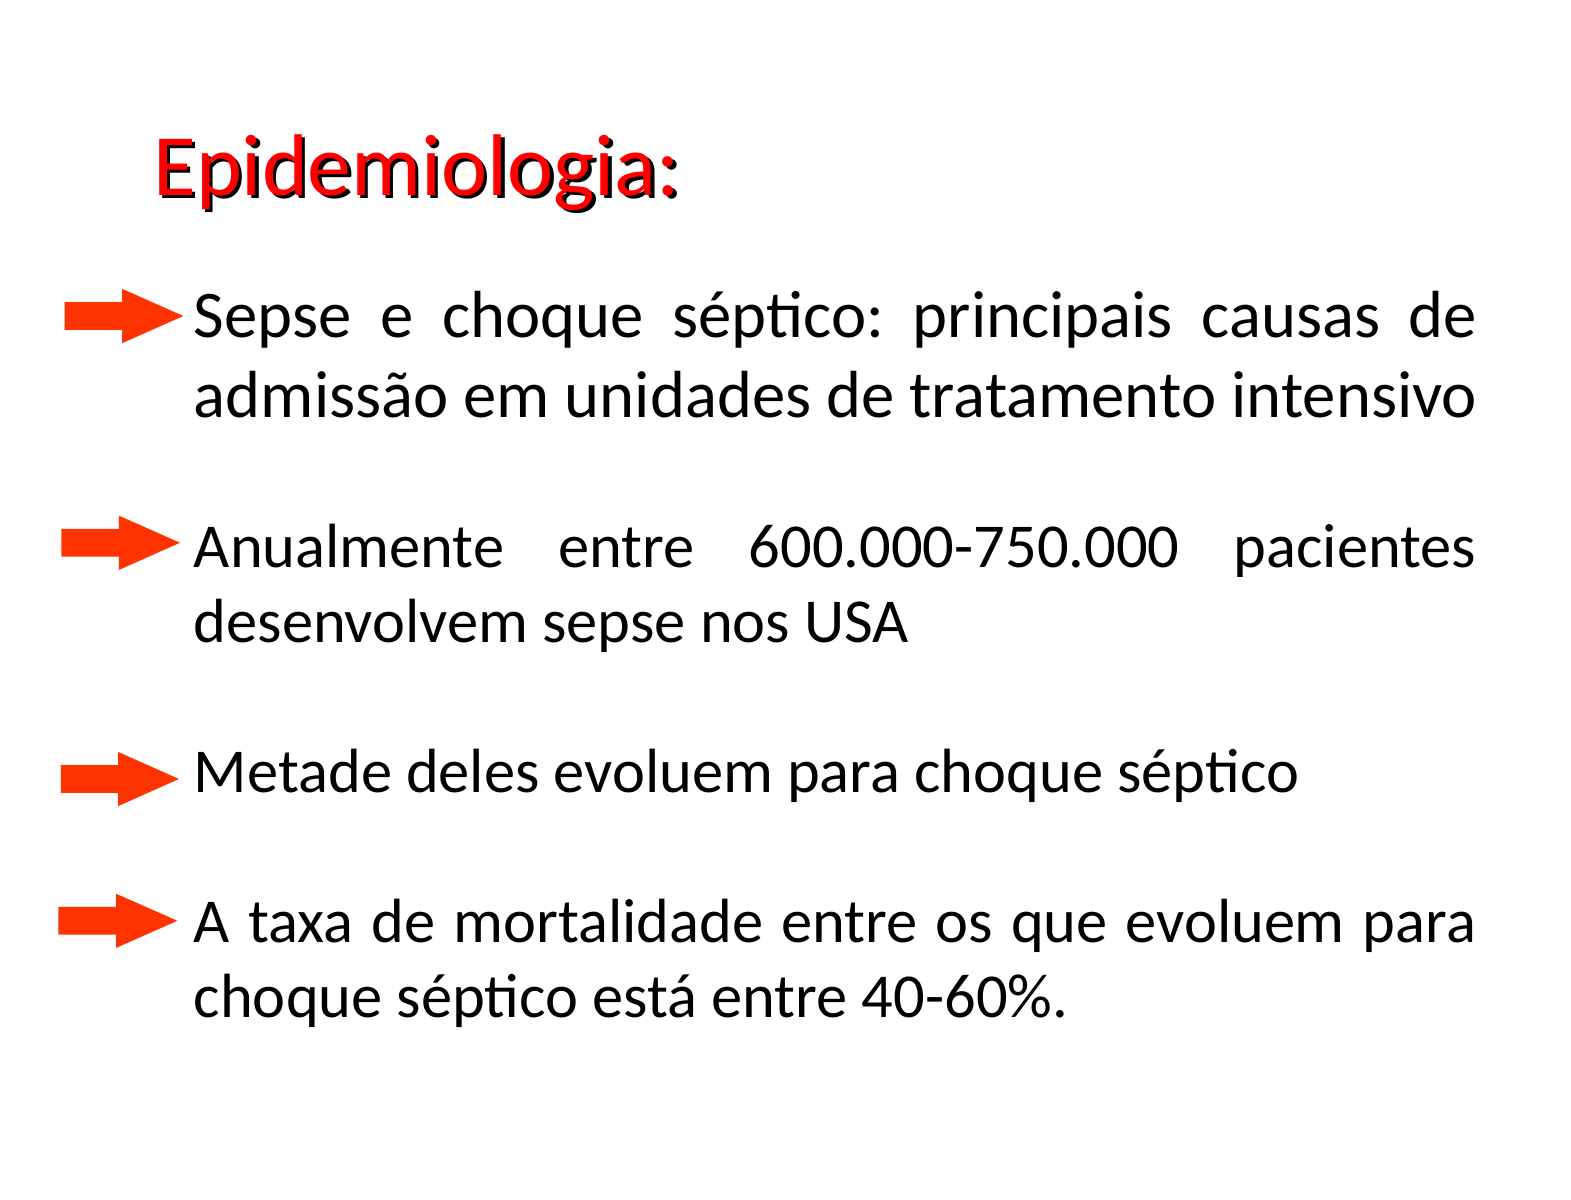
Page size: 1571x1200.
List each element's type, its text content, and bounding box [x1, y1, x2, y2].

text_box [59, 895, 175, 947]
text_box [65, 290, 181, 342]
text_box Epidemiologia: [137, 100, 1274, 221]
text_box [62, 517, 178, 569]
text_box Sepse e choque séptico: principais causas de admissão em unidades de tratamento intensivo Anualmente entre 600.000-750.000 pacientes desenvolvem sepse nos USA Metade deles evoluem para choque séptico A taxa de mortalidade entre os que evoluem para choque séptico está entre 40-60%. [178, 262, 1536, 1038]
text_box [61, 753, 177, 805]
